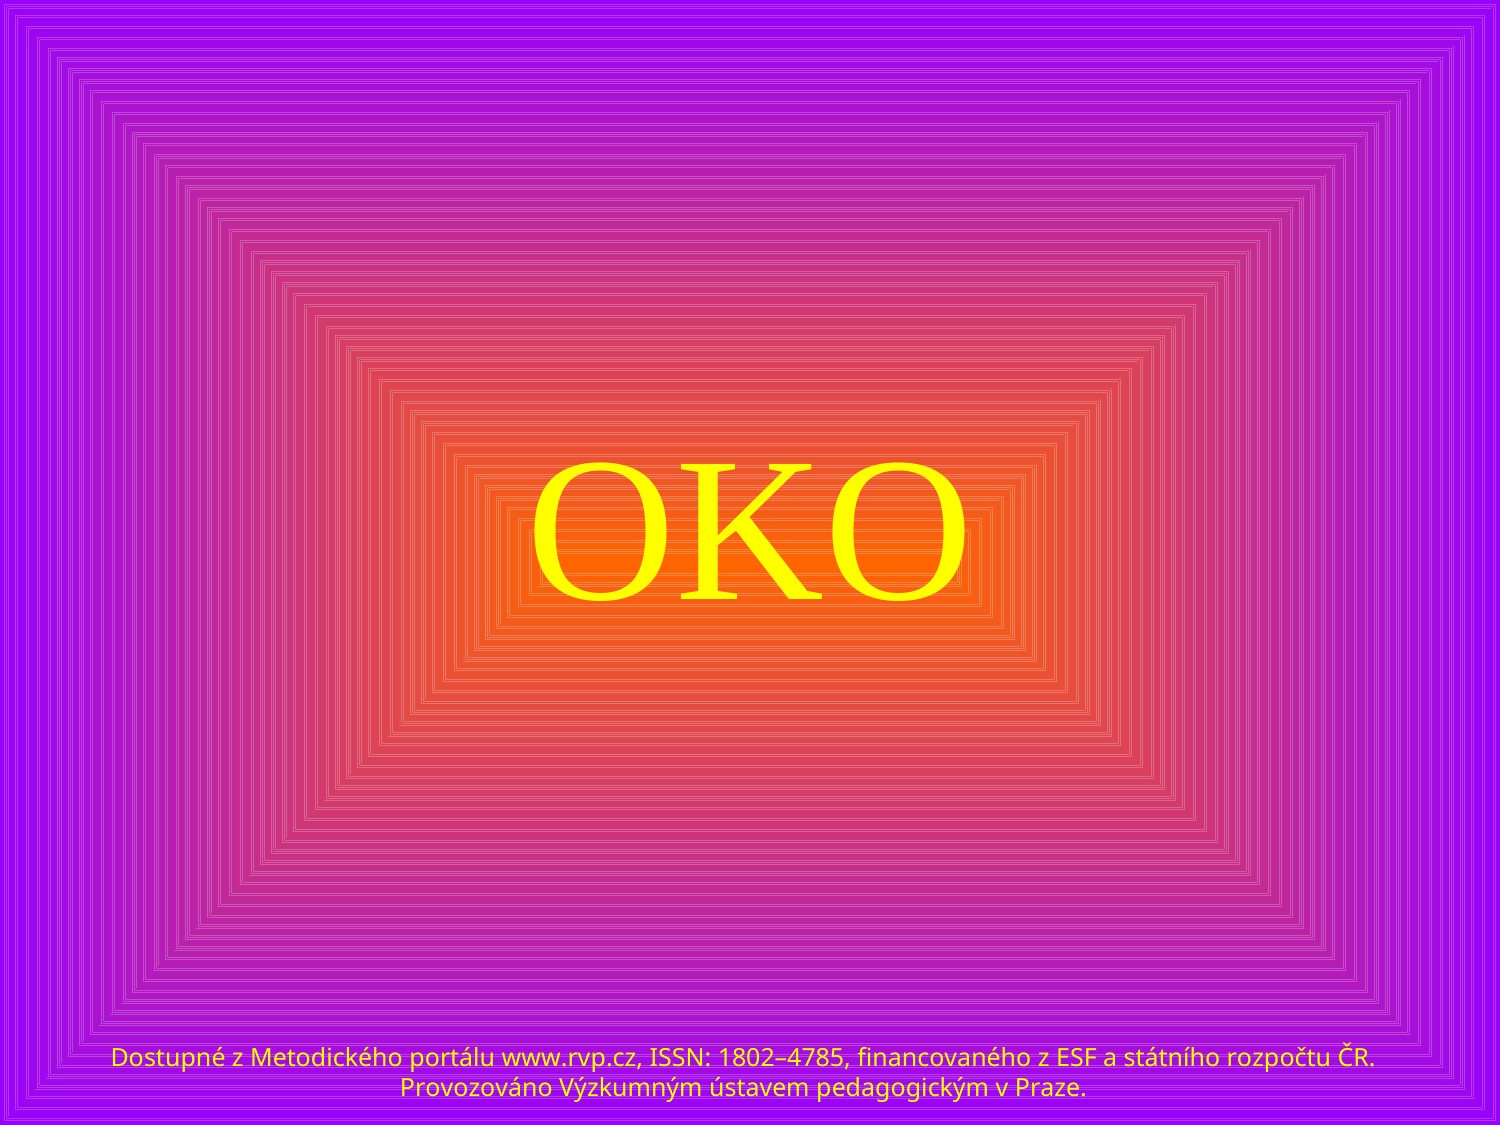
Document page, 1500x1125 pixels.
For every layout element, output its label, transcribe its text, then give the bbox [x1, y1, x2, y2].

text_box OKO [17, 385, 1483, 649]
text_box Dostupné z Metodického portálu www.rvp.cz, ISSN: 1802–4785, financovaného z ESF a státního rozpočtu ČR. Provozováno Výzkumným ústavem pedagogickým v Praze. [35, 1041, 1454, 1102]
text_box OKO [1486, 385, 1492, 649]
text_box OKO [10, 385, 14, 649]
